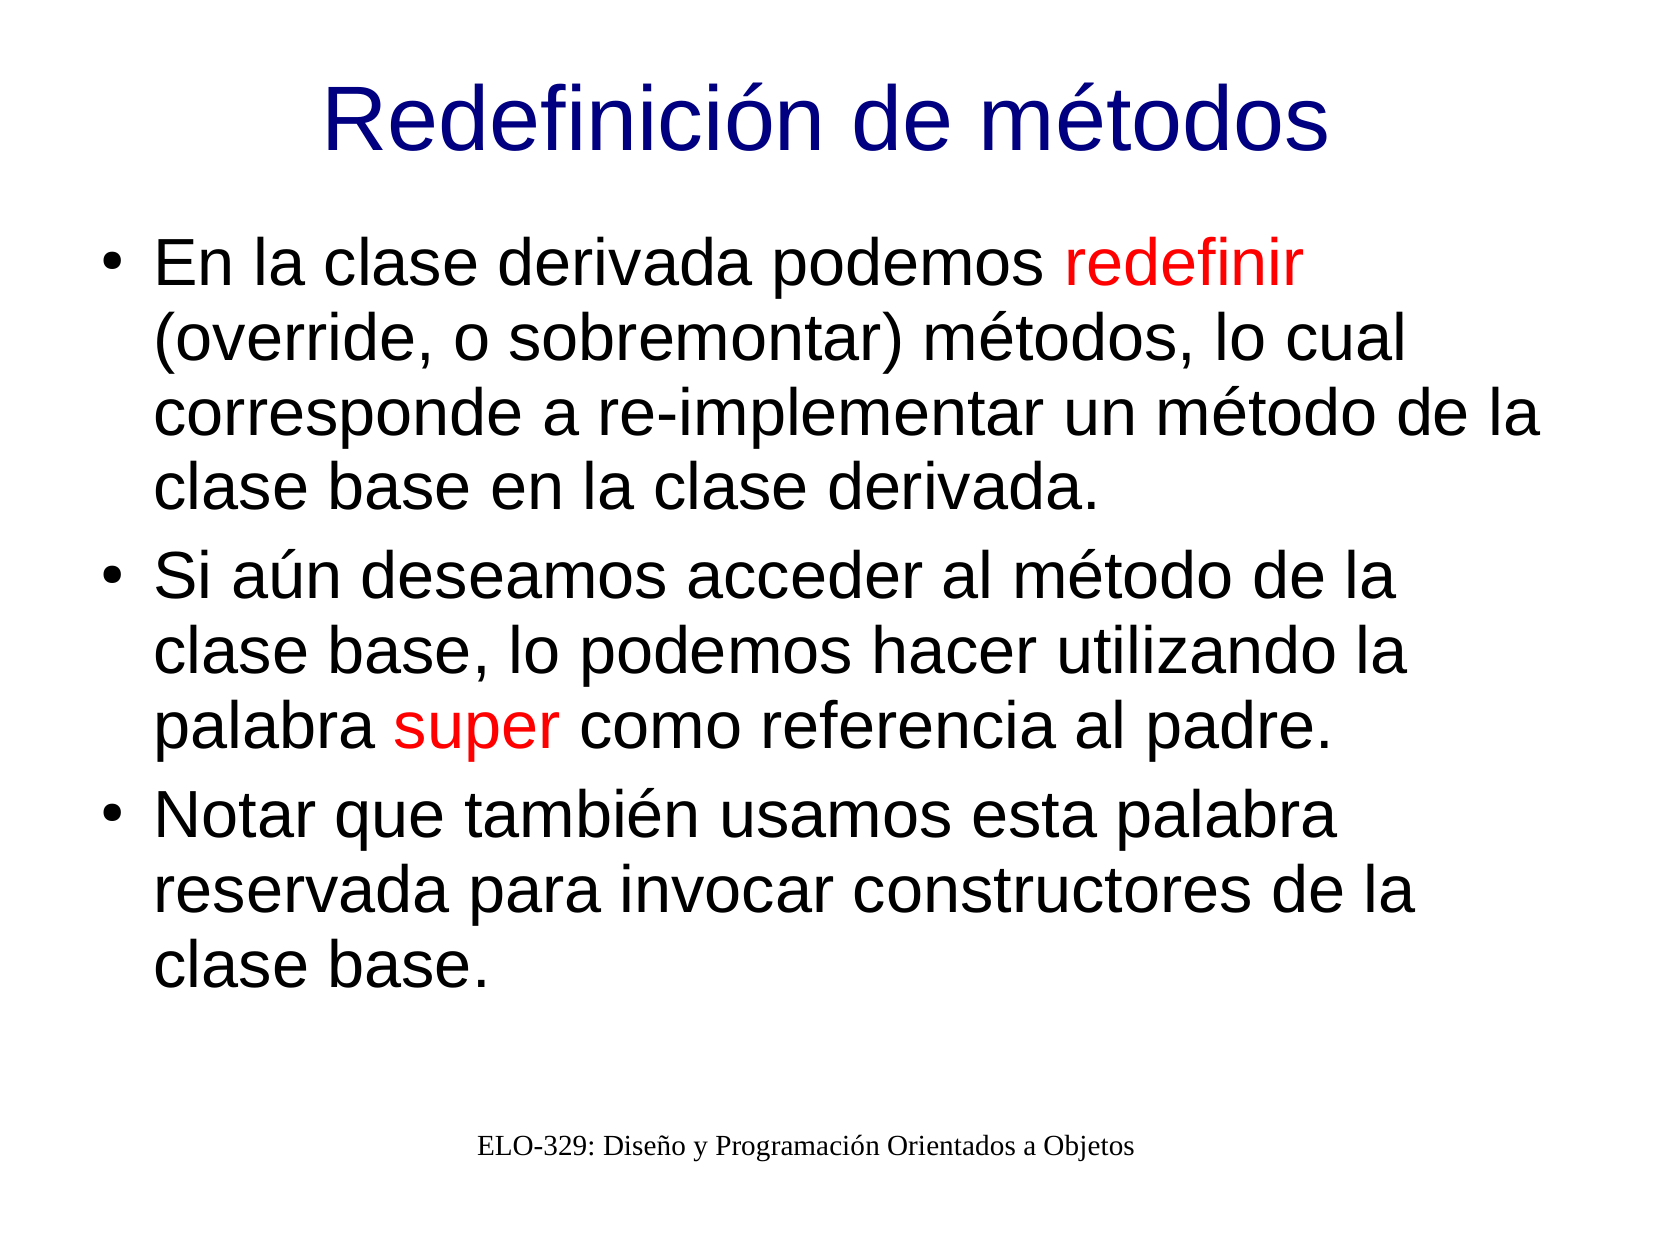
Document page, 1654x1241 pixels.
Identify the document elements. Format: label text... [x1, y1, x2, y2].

list En la clase derivada podemos redefinir (override, o sobremontar) métodos, lo cual corresponde a re-implementar un método de la clase base en la clase derivada. Si aún deseamos acceder al método de la clase base, lo podemos hacer utilizando la palabra super como referencia al padre. Notar que también usamos esta palabra reservada para invocar constructores de la clase base. [82, 225, 1571, 1126]
title Redefinición de métodos [82, 49, 1571, 188]
